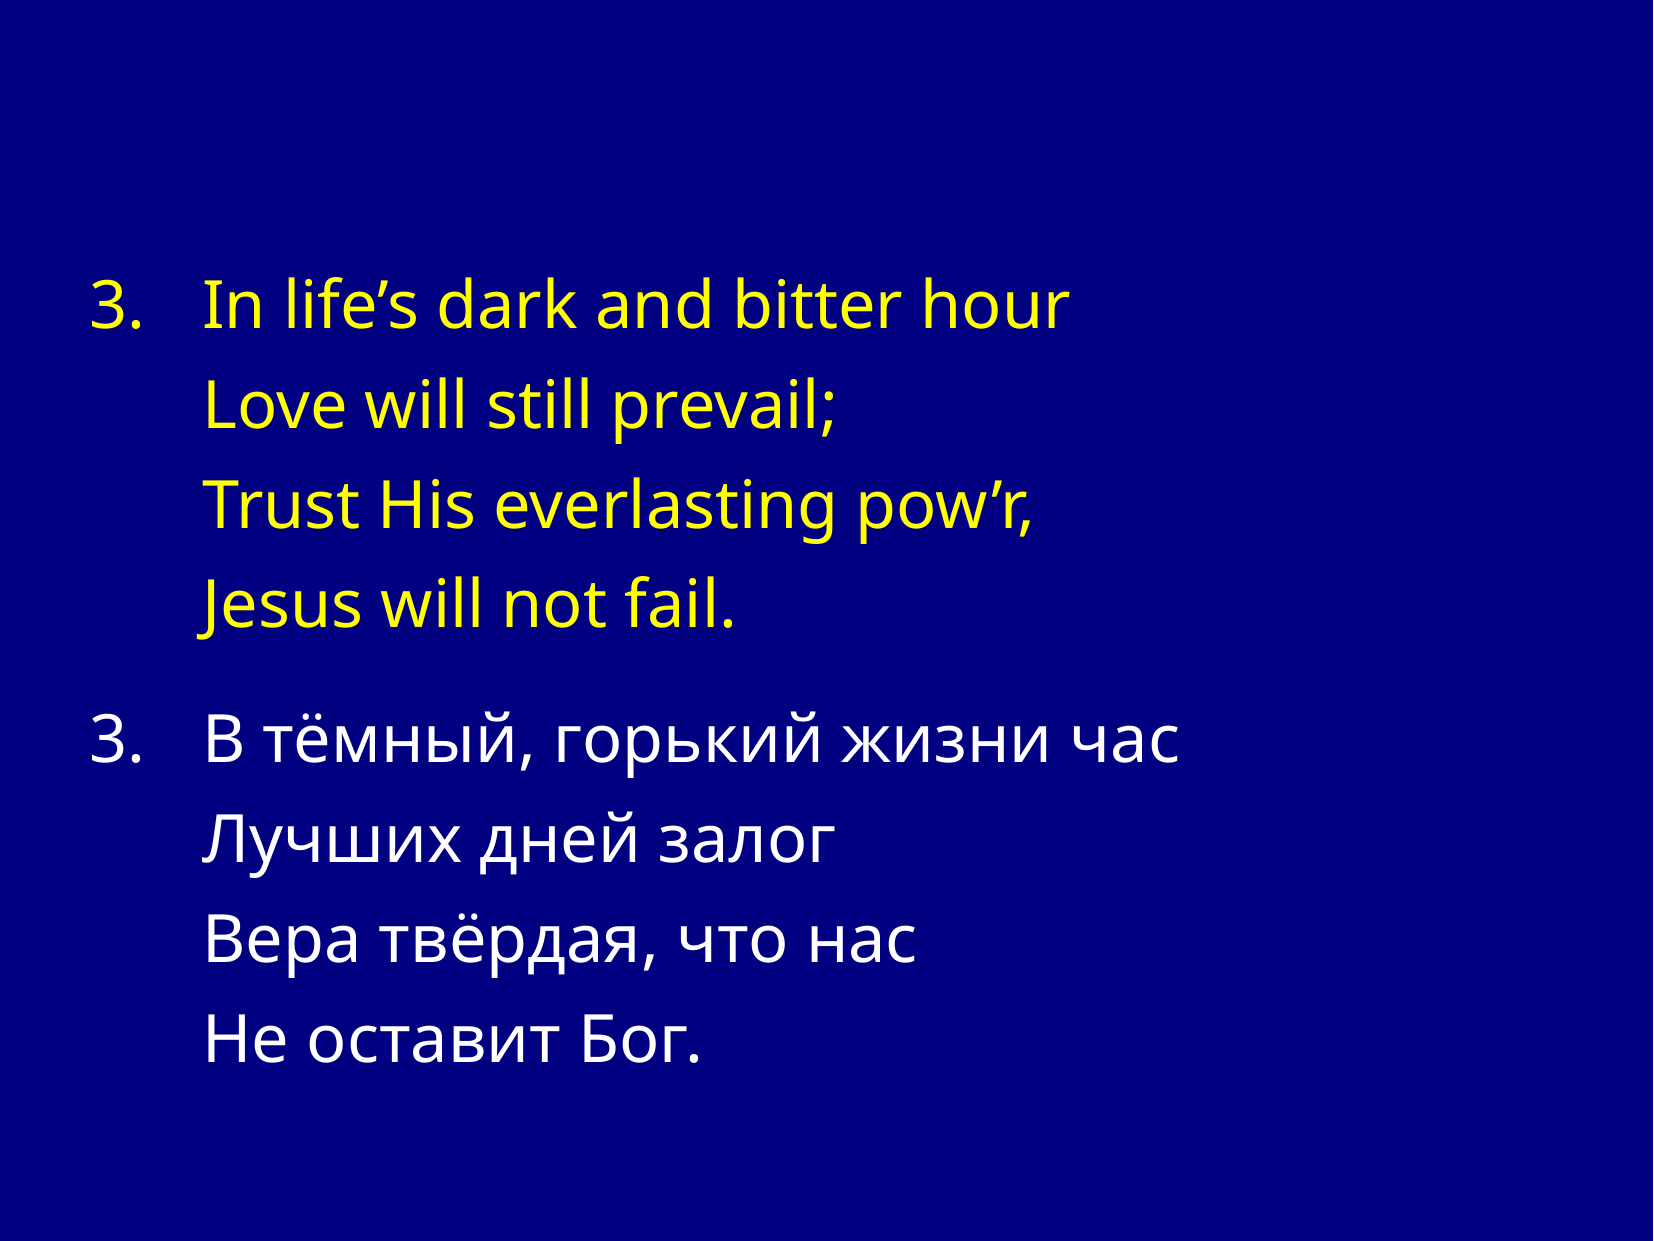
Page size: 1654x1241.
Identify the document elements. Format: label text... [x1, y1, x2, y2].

text_box 3. В тёмный, горький жизни час Лучших дней залог Вера твёрдая, что нас Не оставит Бог. [75, 675, 1576, 1163]
text_box 3. In life’s dark and bitter hour Love will still prevail; Trust His everlasting pow’r, Jesus will not fail. [75, 150, 1576, 638]
